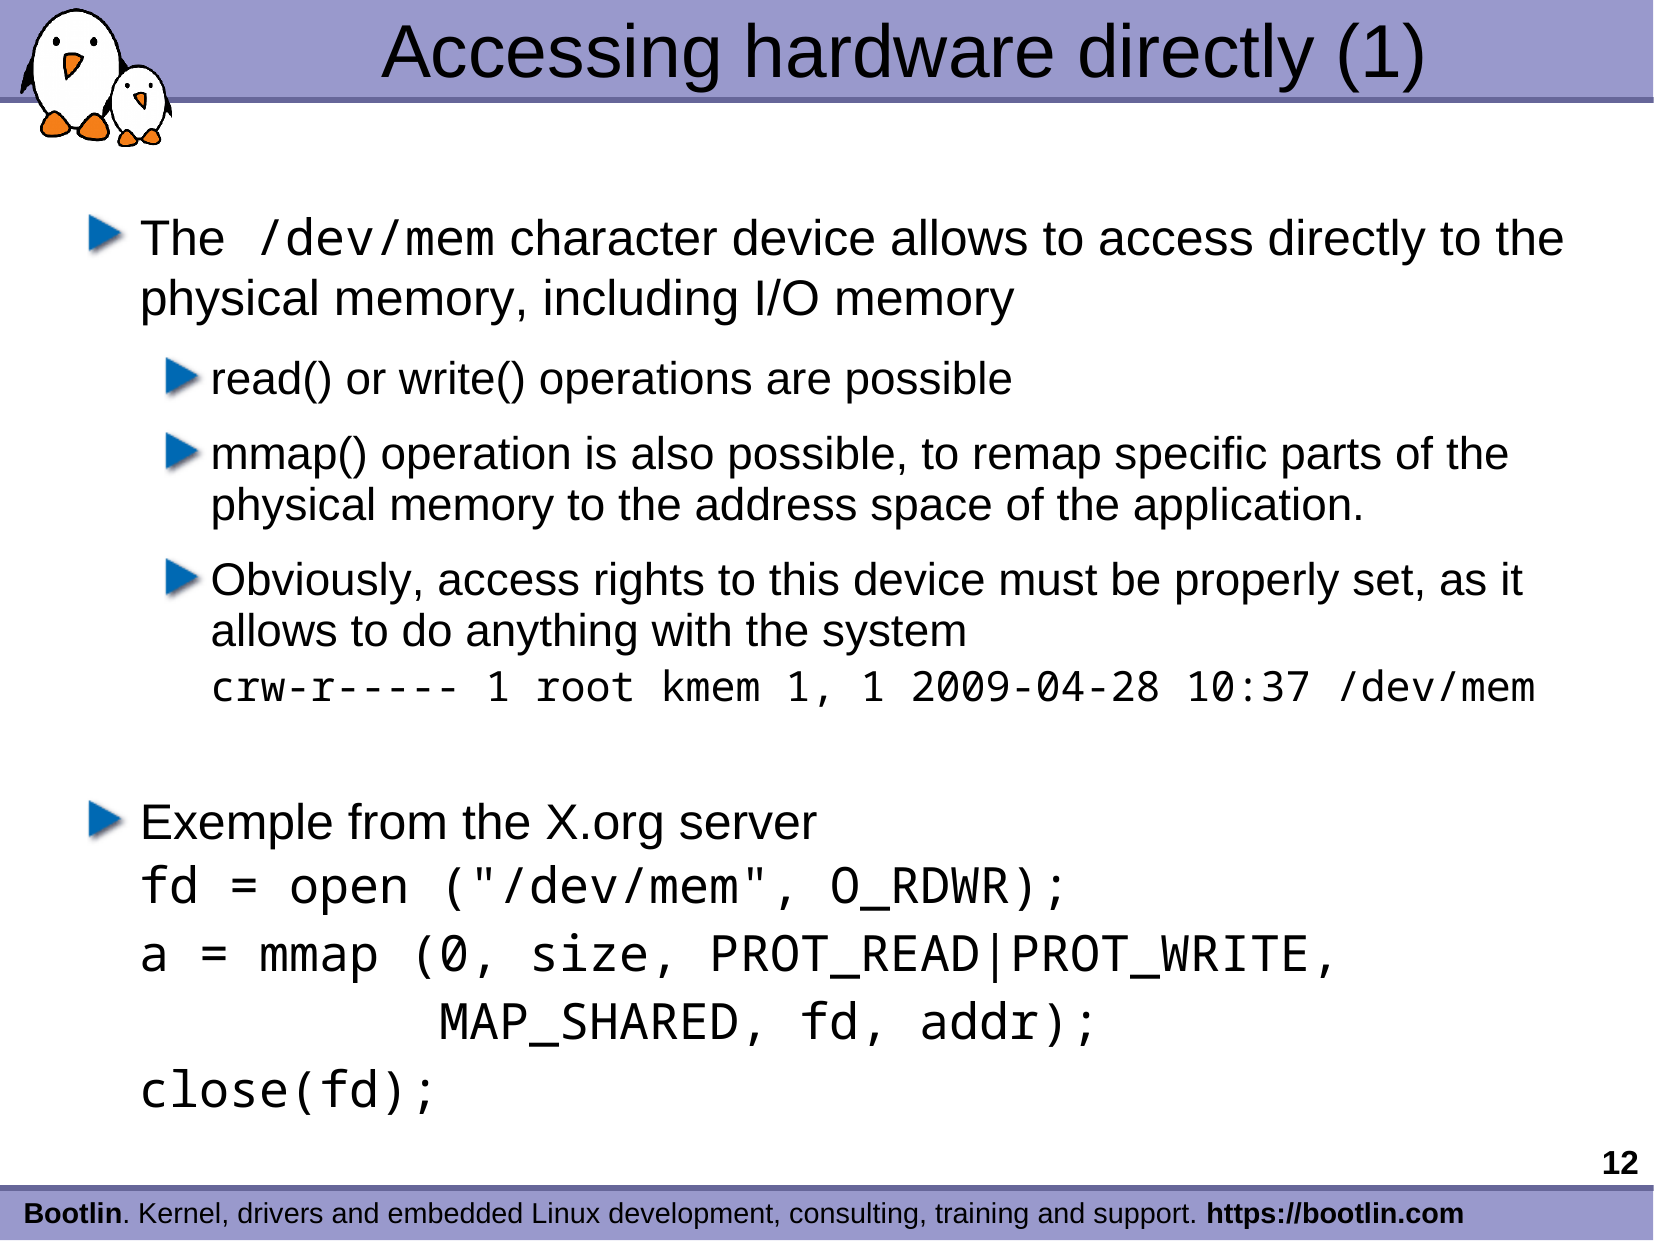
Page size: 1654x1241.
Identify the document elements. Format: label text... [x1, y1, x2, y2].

list The /dev/mem character device allows to access directly to the physical memory, including I/O memory read() or write() operations are possible mmap() operation is also possible, to remap specific parts of the physical memory to the address space of the application. Obviously, access rights to this device must be properly set, as it allows to do anything with the system crw-r----- 1 root kmem 1, 1 2009-04-28 10:37 /dev/mem Exemple from the X.org server fd = open ("/dev/mem", O_RDWR); a = mmap (0, size, PROT_READ|PROT_WRITE, MAP_SHARED, fd, addr); close(fd); [68, 201, 1592, 1118]
picture [20, 8, 172, 147]
title Accessing hardware directly (1) [178, 5, 1631, 97]
